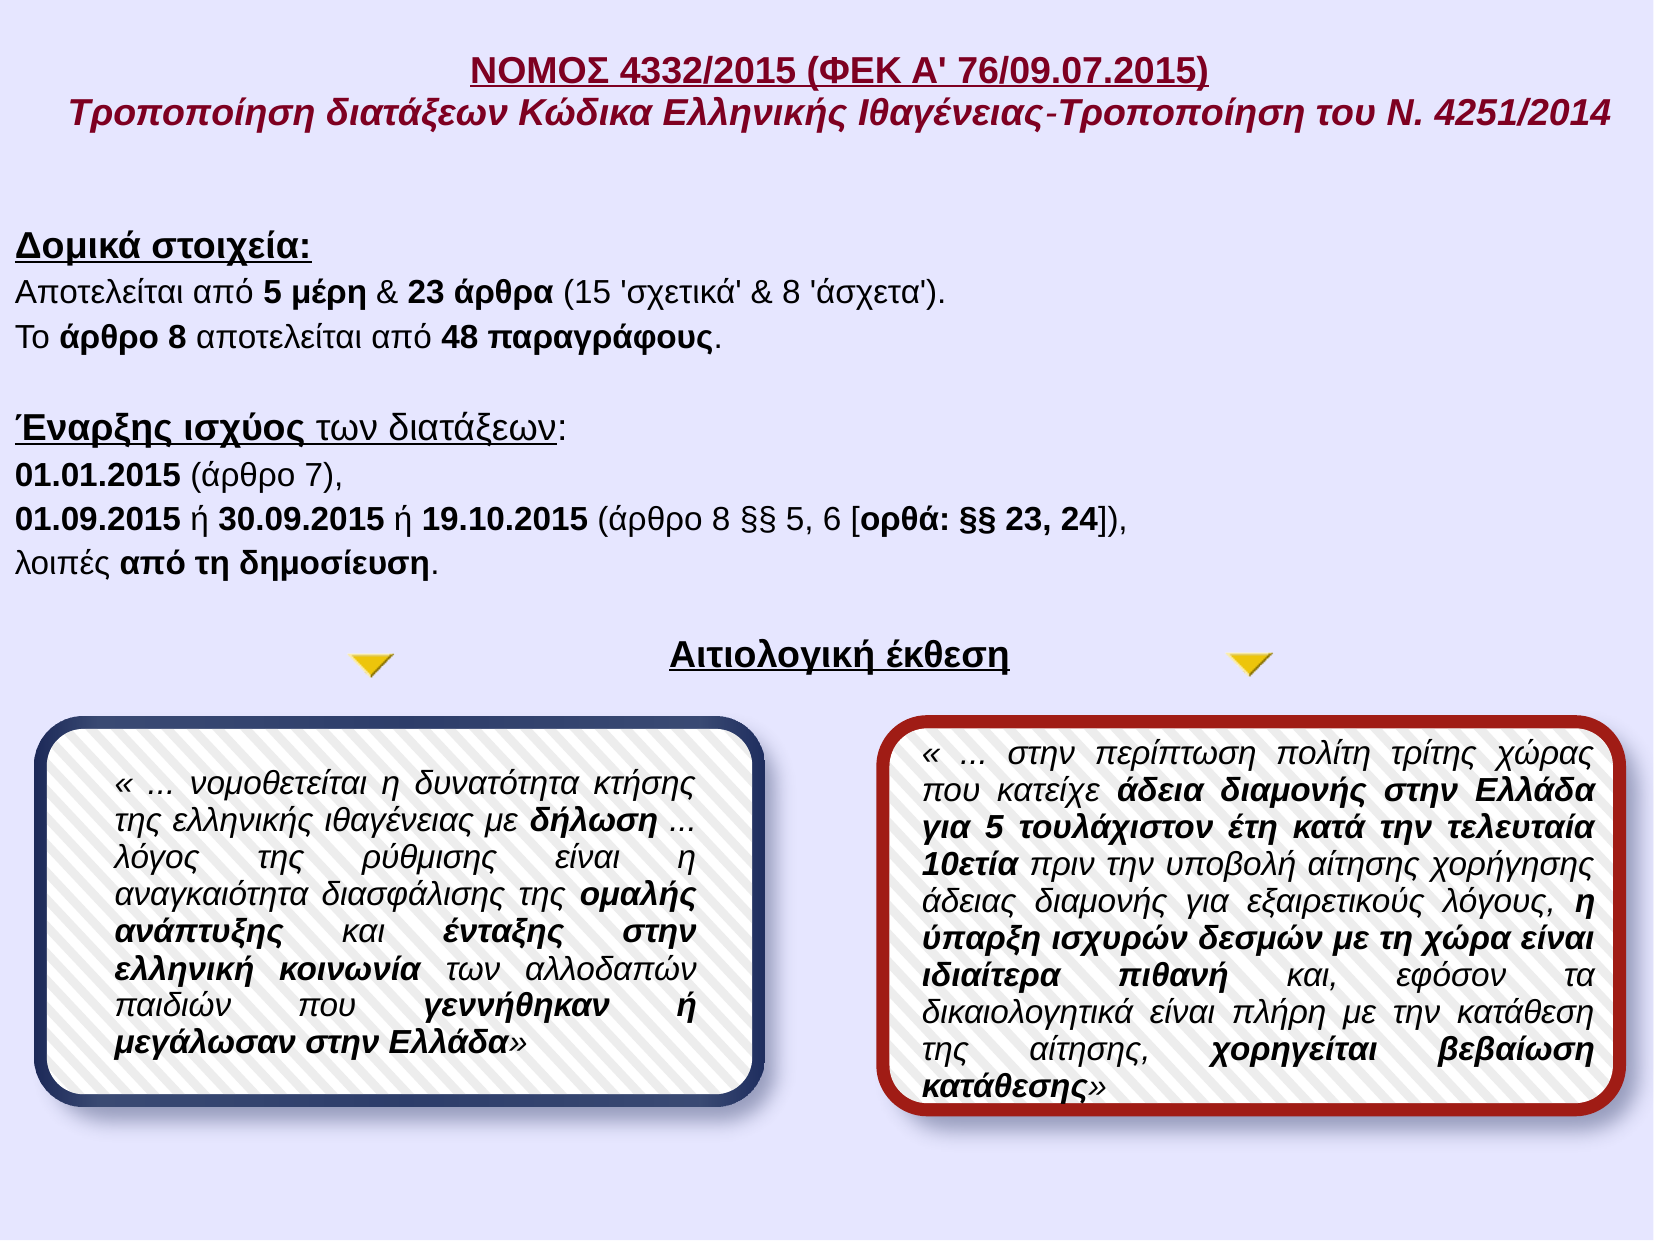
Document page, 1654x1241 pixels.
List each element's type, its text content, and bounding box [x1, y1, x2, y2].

picture [0, 641, 832, 1166]
text_box « ... στην περίπτωση πολίτη τρίτης χώρας που κατείχε άδεια διαμονής στην Ελλάδα για 5 τουλάχιστον έτη κατά την τελευταία 10ετία πριν την υποβολή αίτησης χορήγησης άδειας διαμονής για εξαιρετικούς λόγους, η ύπαρξη ισχυρών δεσμών με τη χώρα είναι ιδιαίτερα πιθανή και, εφόσον τα δικαιολογητικά είναι πλήρη με την κατάθεση της αίτησης, χορηγείται βεβαίωση κατάθεσης» [907, 727, 1611, 1113]
text_box NOMOΣ 4332/2015 (ΦΕΚ Α' 76/09.07.2015) Τροποποίηση διατάξεων Κώδικα Ελληνικής Ιθαγένειας-Τροποποίηση του Ν. 4251/2014 Δομικά στοιχεία: Αποτελείται από 5 μέρη & 23 άρθρα (15 'σχετικά' & 8 'άσχετα'). Το άρθρο 8 αποτελείται από 48 παραγράφους. Έναρξης ισχύος των διατάξεων: 01.01.2015 (άρθρο 7), 01.09.2015 ή 30.09.2015 ή 19.10.2015 (άρθρο 8 §§ 5, 6 [ορθά: §§ 23, 24]), λοιπές από τη δημοσίευση. Αιτιολογική έκθεση [0, 0, 1654, 1241]
text_box « ... νομοθετείται η δυνατότητα κτήσης της ελληνικής ιθαγένειας με δήλωση ... λόγος της ρύθμισης είναι η αναγκαιότητα διασφάλισης της ομαλής ανάπτυξης και ένταξης στην ελληνική κοινωνία των αλλοδαπών παιδιών που γεννήθηκαν ή μεγάλωσαν στην Ελλάδα» [99, 757, 712, 1069]
picture [842, 640, 1654, 1177]
